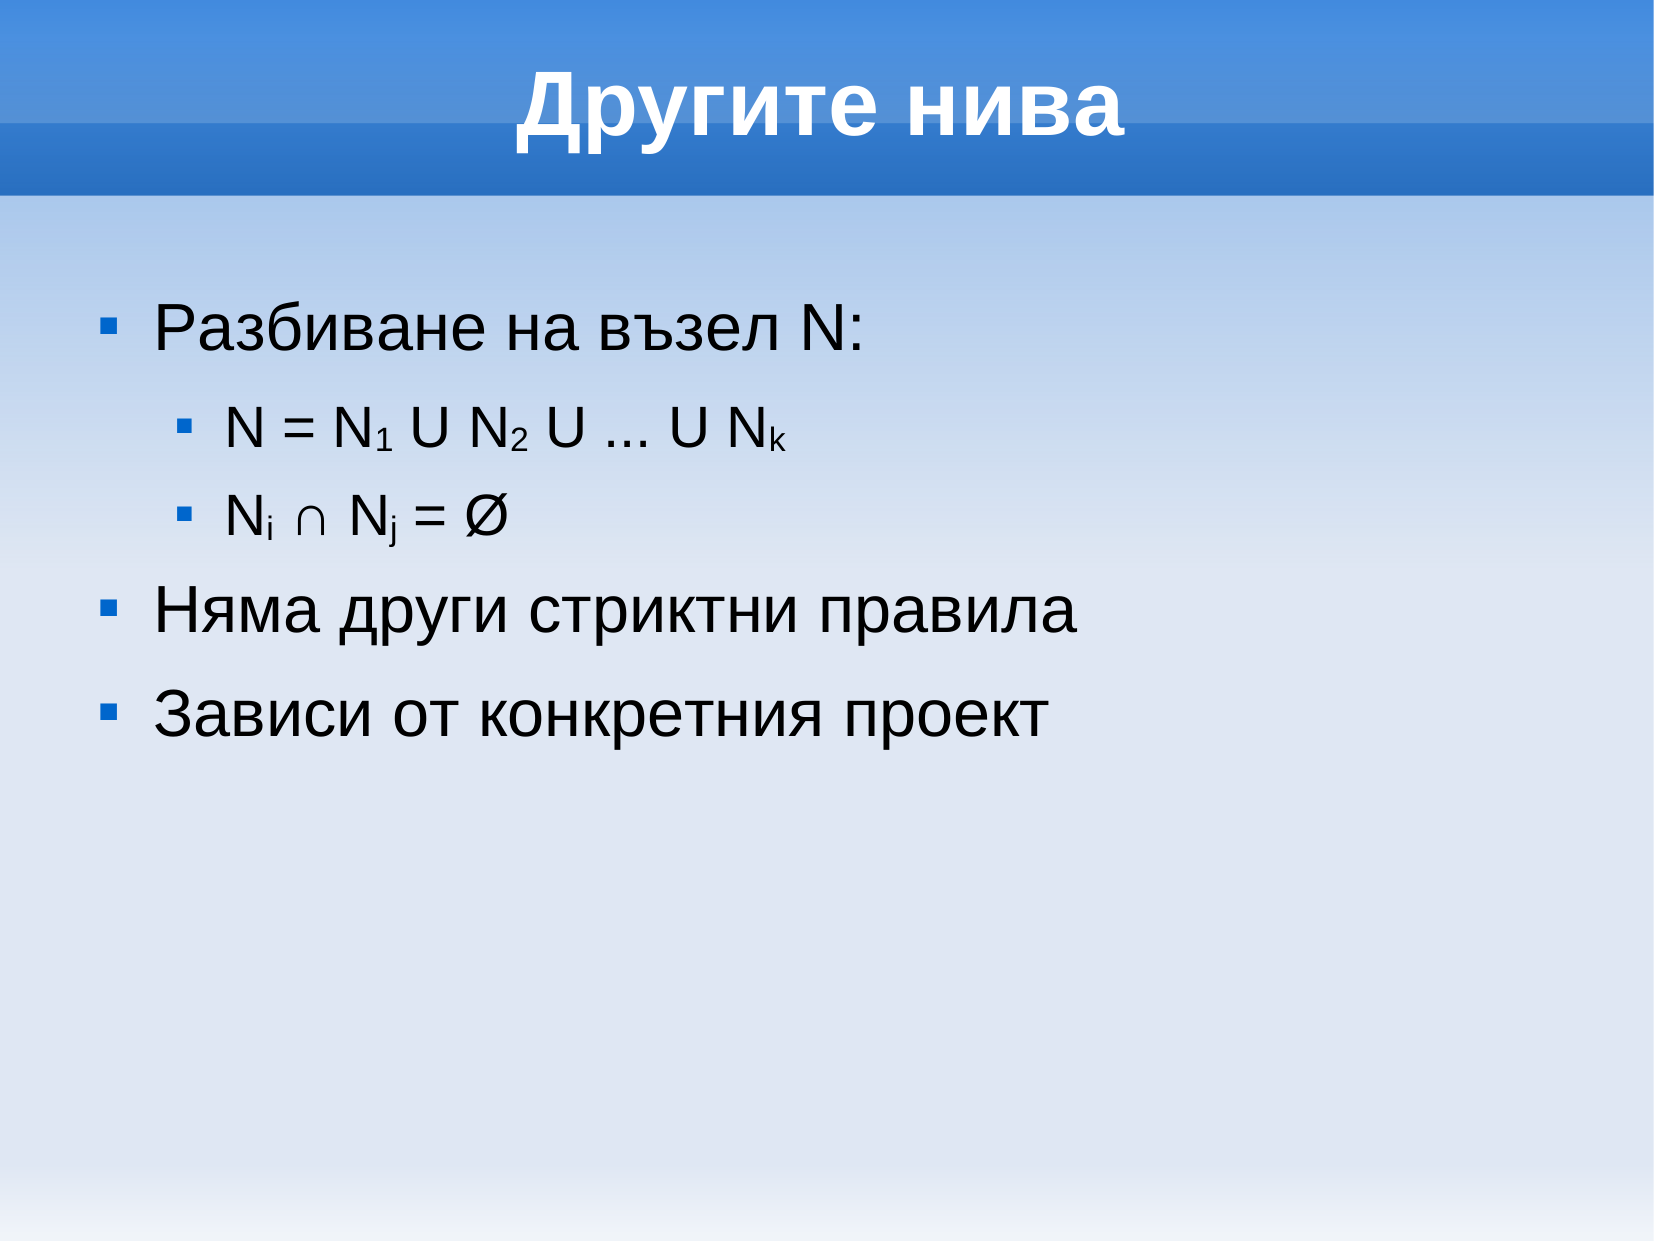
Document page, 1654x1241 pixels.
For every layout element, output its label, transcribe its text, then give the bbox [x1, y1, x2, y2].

title Другите нива [76, 0, 1565, 208]
picture [0, 0, 1654, 1241]
list Разбиване на възел N: N = N1 U N2 U ... U Nk Ni ∩ Nj = Ø Няма други стриктни правила Зависи от конкретния проект [82, 290, 1571, 1109]
